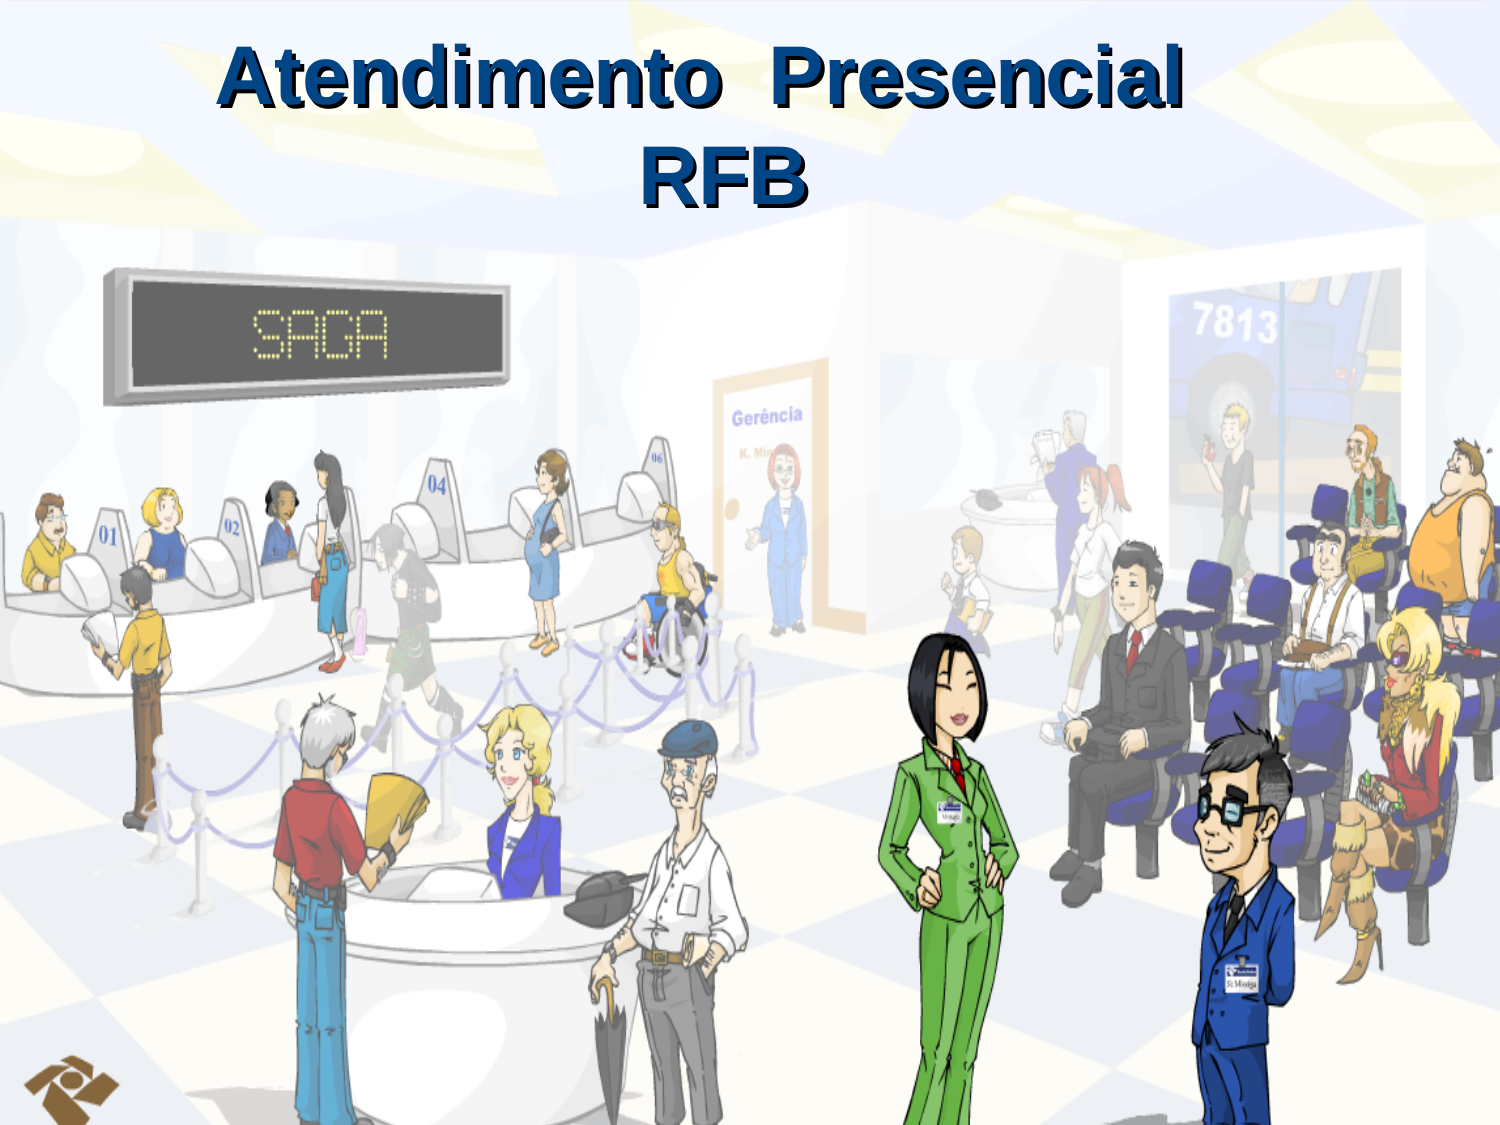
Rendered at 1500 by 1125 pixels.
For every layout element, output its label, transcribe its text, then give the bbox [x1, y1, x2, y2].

text_box Atendimento Presencial RFB [59, 6, 1388, 237]
picture [0, 0, 1500, 1125]
